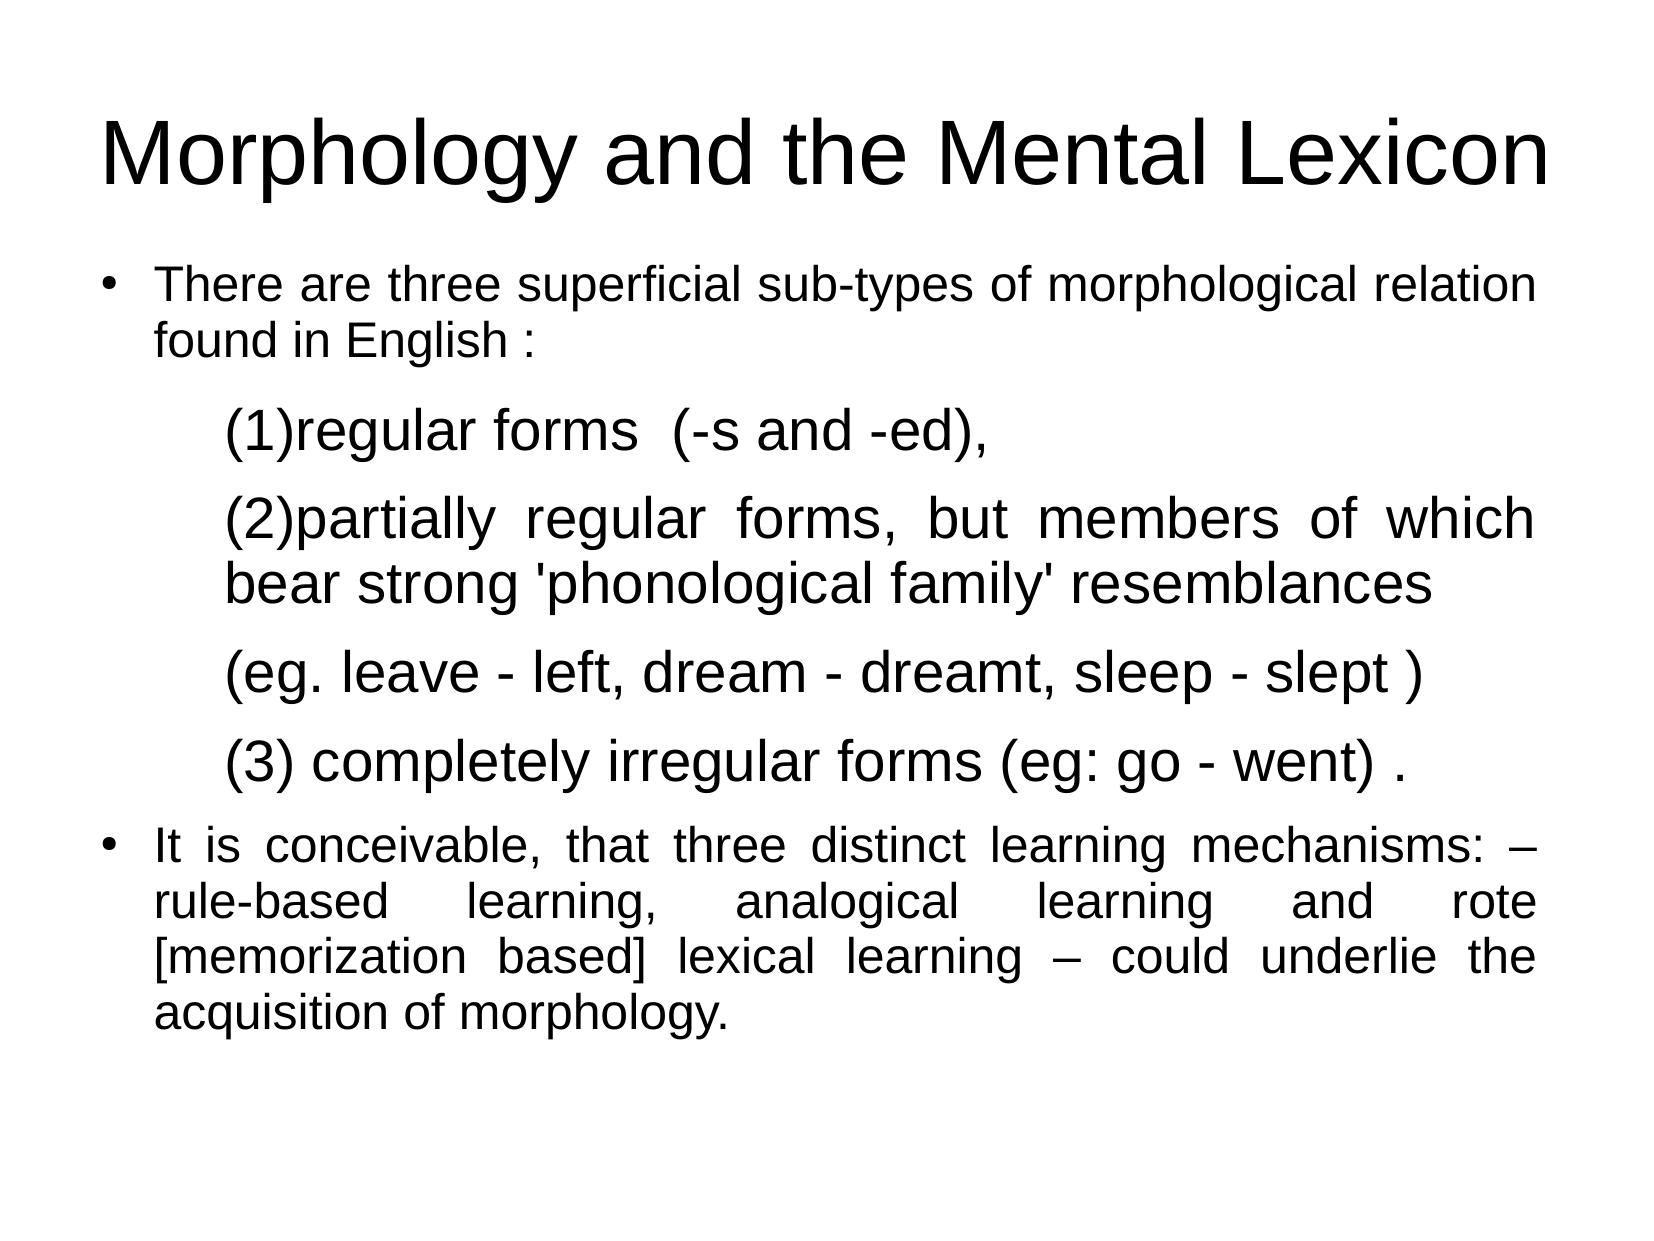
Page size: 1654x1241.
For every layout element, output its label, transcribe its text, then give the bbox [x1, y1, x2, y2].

list There are three superficial sub-types of morphological relation found in English : (1)regular forms (-s and -ed), (2)partially regular forms, but members of which bear strong 'phonological family' resemblances (eg. leave - left, dream - dreamt, sleep - slept ) (3) completely irregular forms (eg: go - went) . It is conceivable, that three distinct learning mechanisms: – rule-based learning, analogical learning and rote [memorization based] lexical learning – could underlie the acquisition of morphology. [82, 256, 1538, 1156]
title Morphology and the Mental Lexicon [82, 49, 1571, 257]
